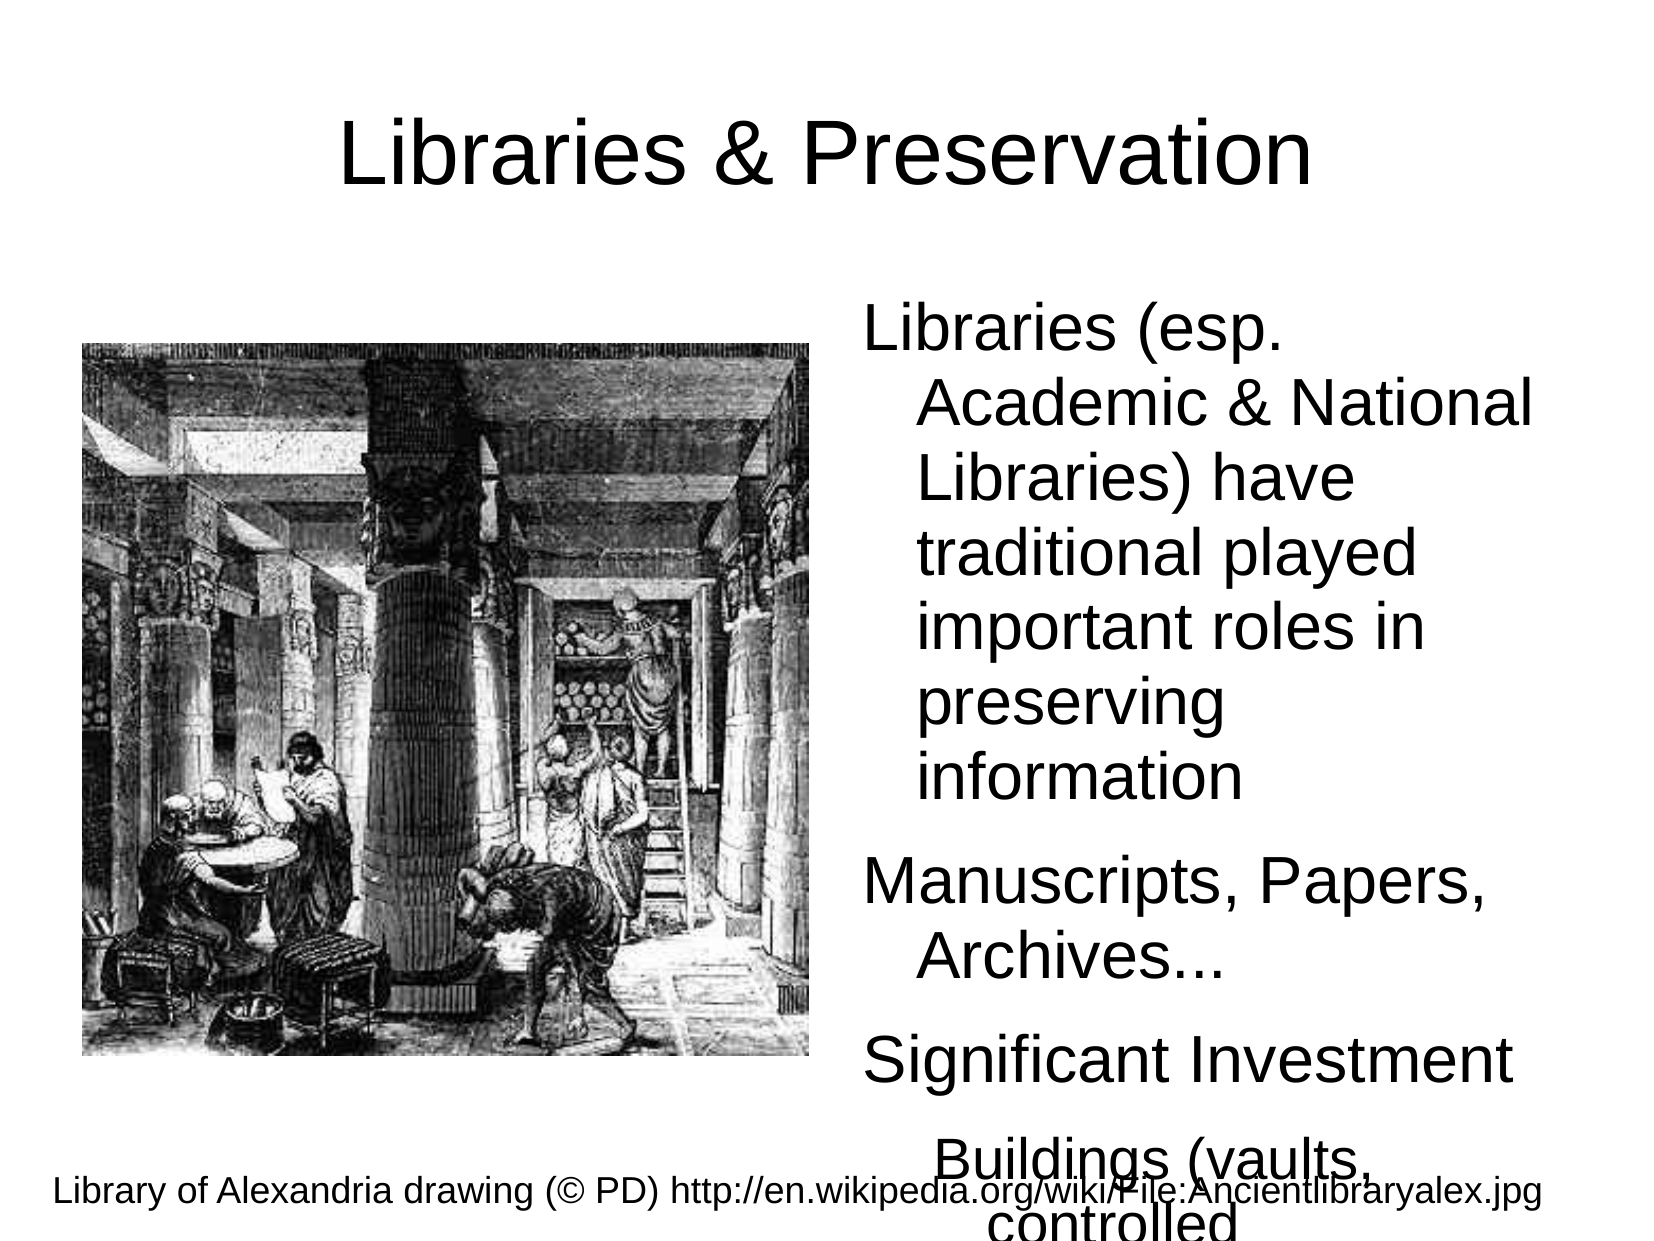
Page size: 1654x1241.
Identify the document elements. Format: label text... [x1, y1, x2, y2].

picture [82, 343, 809, 1056]
text_box Library of Alexandria drawing (© PD) http://en.wikipedia.org/wiki/File:Ancientlibraryalex.jpg [37, 1162, 1654, 1241]
title Libraries & Preservation [82, 49, 1571, 257]
list Libraries (esp. Academic & National Libraries) have traditional played important roles in preserving information Manuscripts, Papers, Archives... Significant Investment Buildings (vaults, controlled environments, etc.) Staff (preservation units, archivists, etc.) [845, 290, 1572, 1109]
